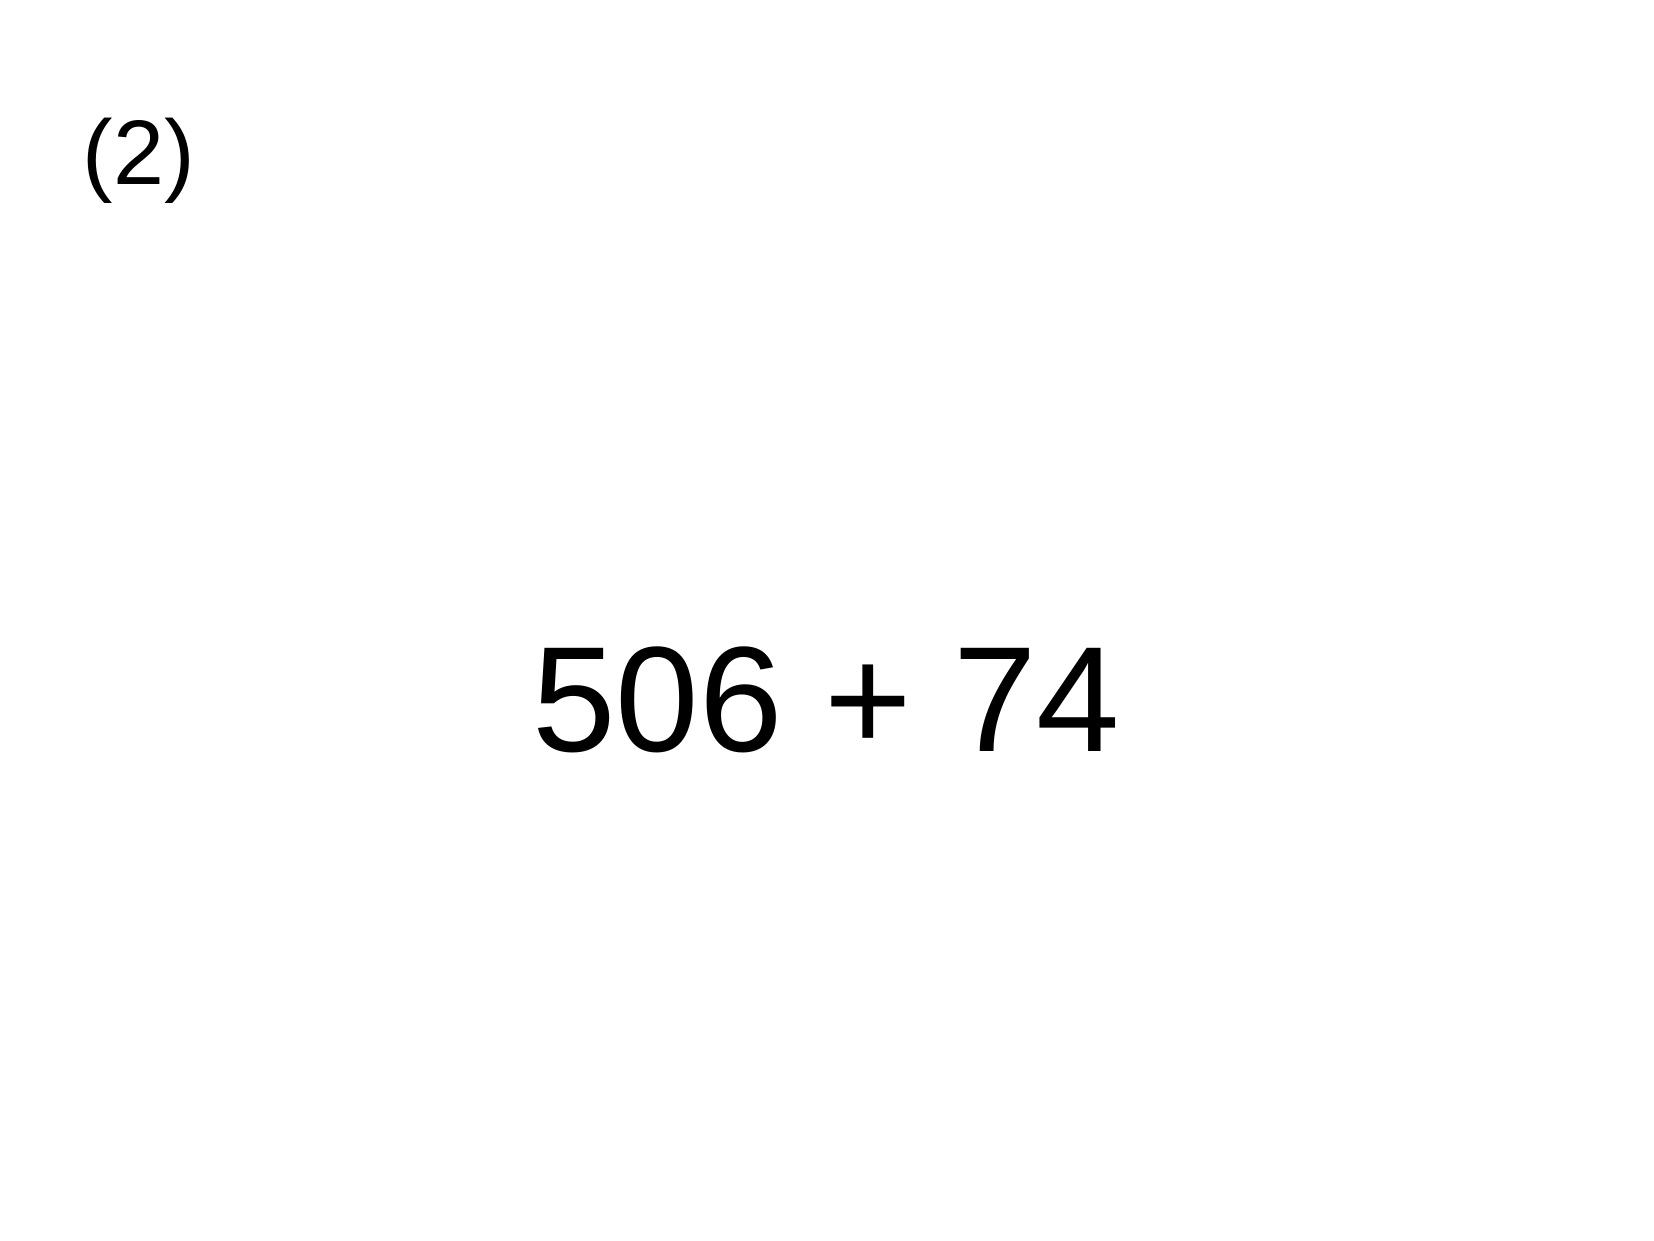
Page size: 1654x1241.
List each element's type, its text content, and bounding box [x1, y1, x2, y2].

title (2) [82, 56, 1571, 250]
subtitle 506 + 74 [82, 297, 1571, 1102]
